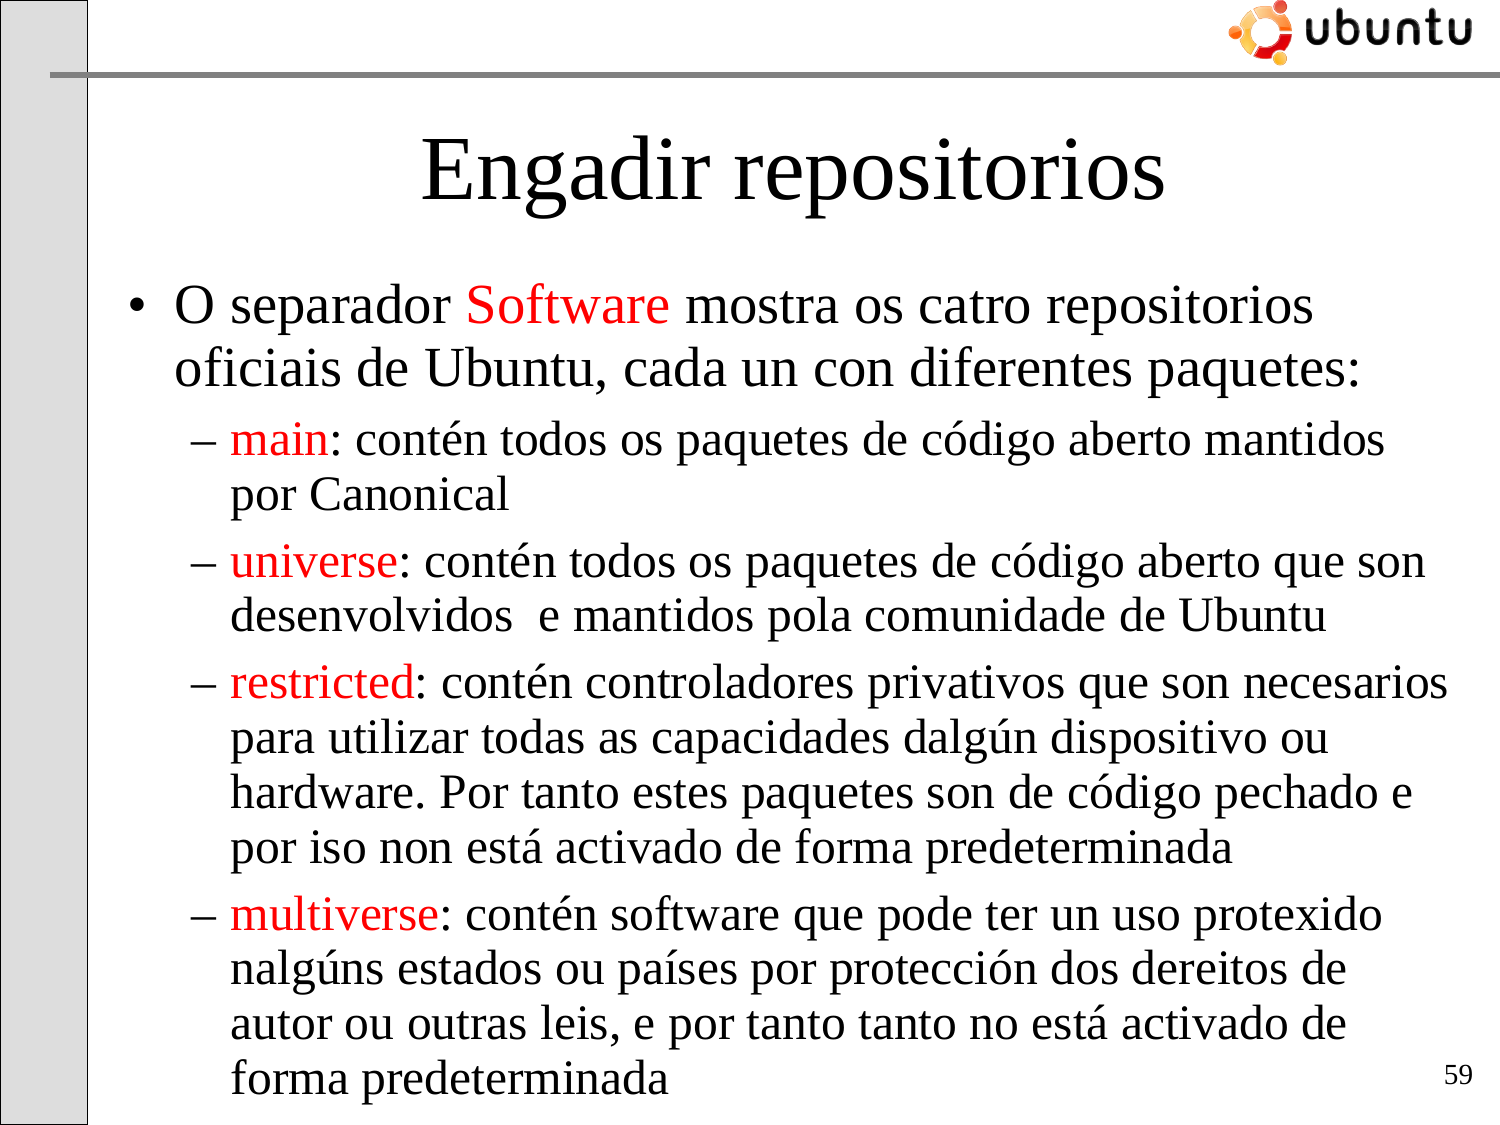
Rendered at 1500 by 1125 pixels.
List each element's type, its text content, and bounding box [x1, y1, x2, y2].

title Engadir repositorios [112, 99, 1477, 237]
list O separador Software mostra os catro repositorios oficiais de Ubuntu, cada un con diferentes paquetes: main: contén todos os paquetes de código aberto mantidos por Canonical universe: contén todos os paquetes de código aberto que son desenvolvidos e mantidos pola comunidade de Ubuntu restricted: contén controladores privativos que son necesarios para utilizar todas as capacidades dalgún dispositivo ou hardware. Por tanto estes paquetes son de código pechado e por iso non está activado de forma predeterminada multiverse: contén software que pode ter un uso protexido nalgúns estados ou países por protección dos dereitos de autor ou outras leis, e por tanto tanto no está activado de forma predeterminada A opción Código fonte non debería estar seleccionada a menos que teña experiencia desenvolvendo aplicativos desde o código fonte [112, 265, 1477, 1125]
picture [1221, 0, 1483, 71]
